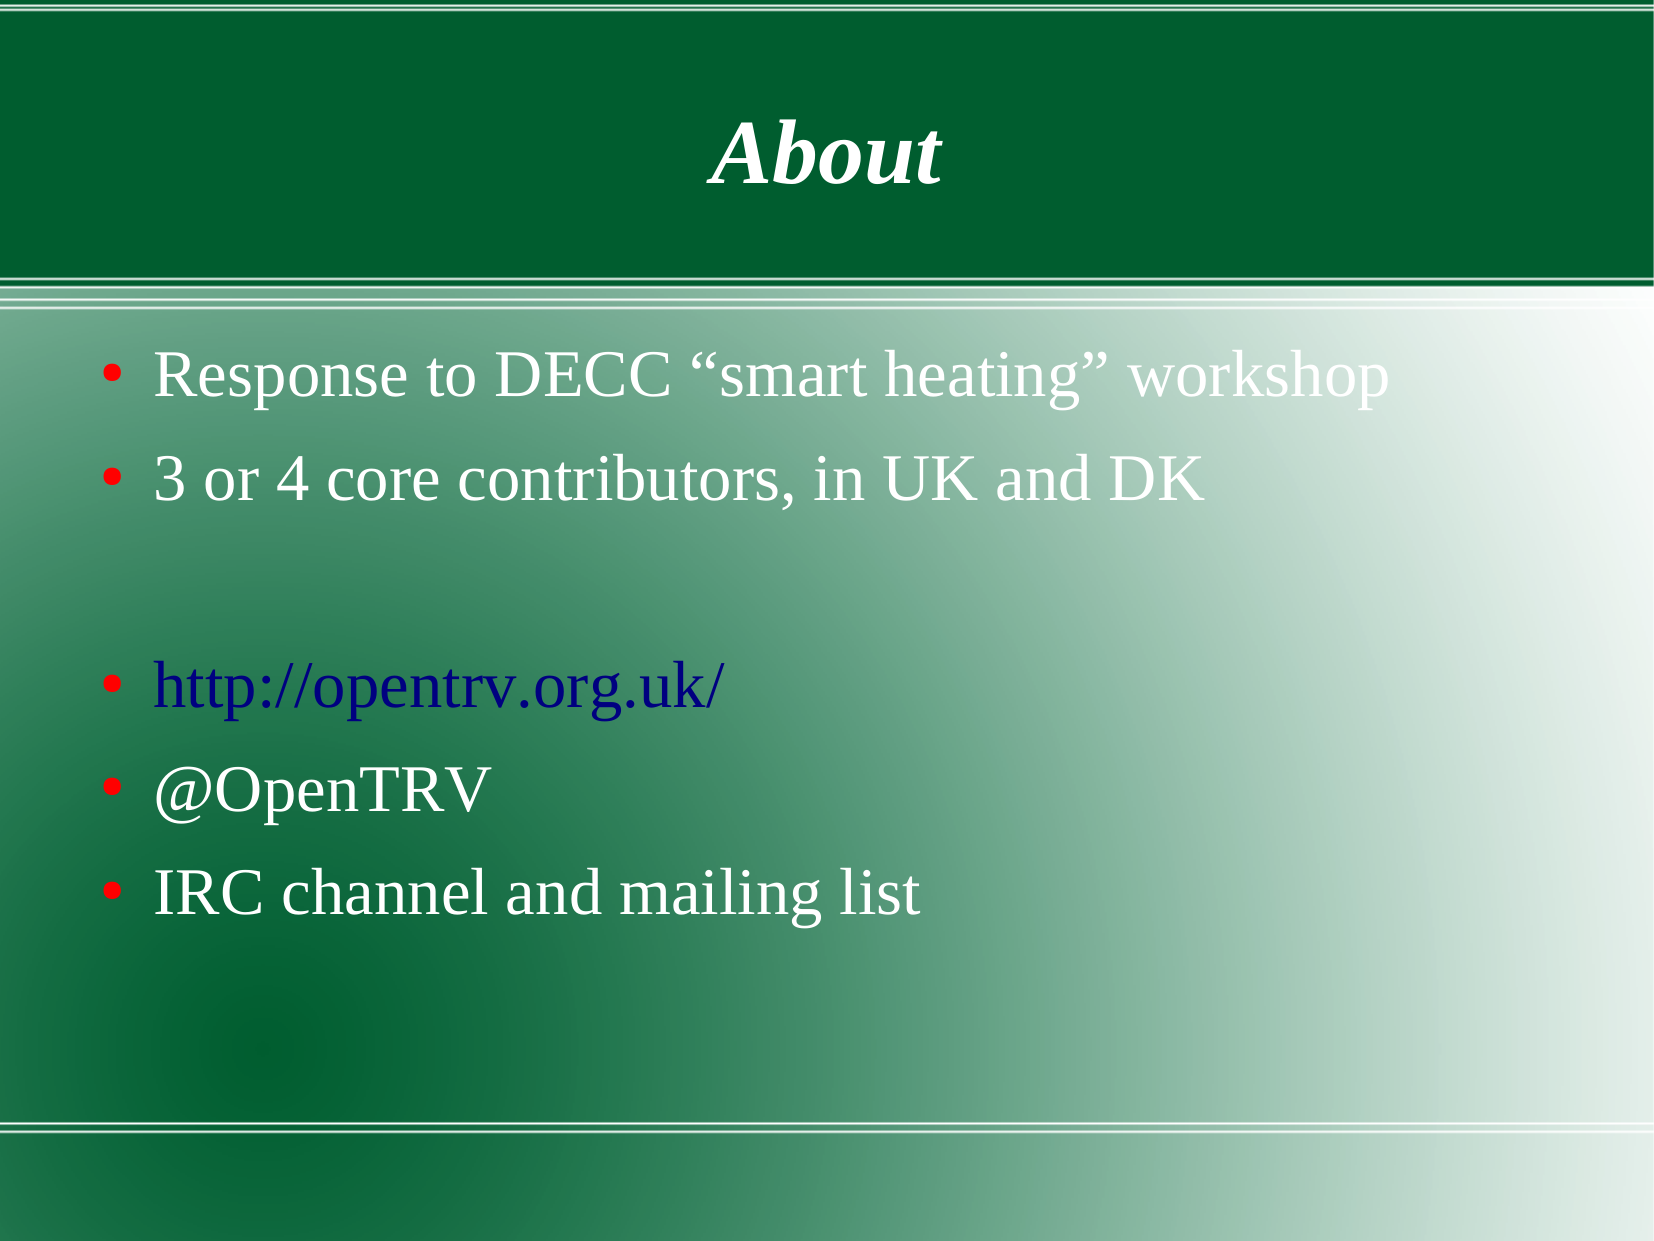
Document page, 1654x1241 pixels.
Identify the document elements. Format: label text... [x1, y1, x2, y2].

title About [82, 49, 1571, 257]
list Response to DECC “smart heating” workshop 3 or 4 core contributors, in UK and DK http://opentrv.org.uk/ @OpenTRV IRC channel and mailing list [82, 337, 1571, 1057]
picture [0, 0, 1654, 1241]
